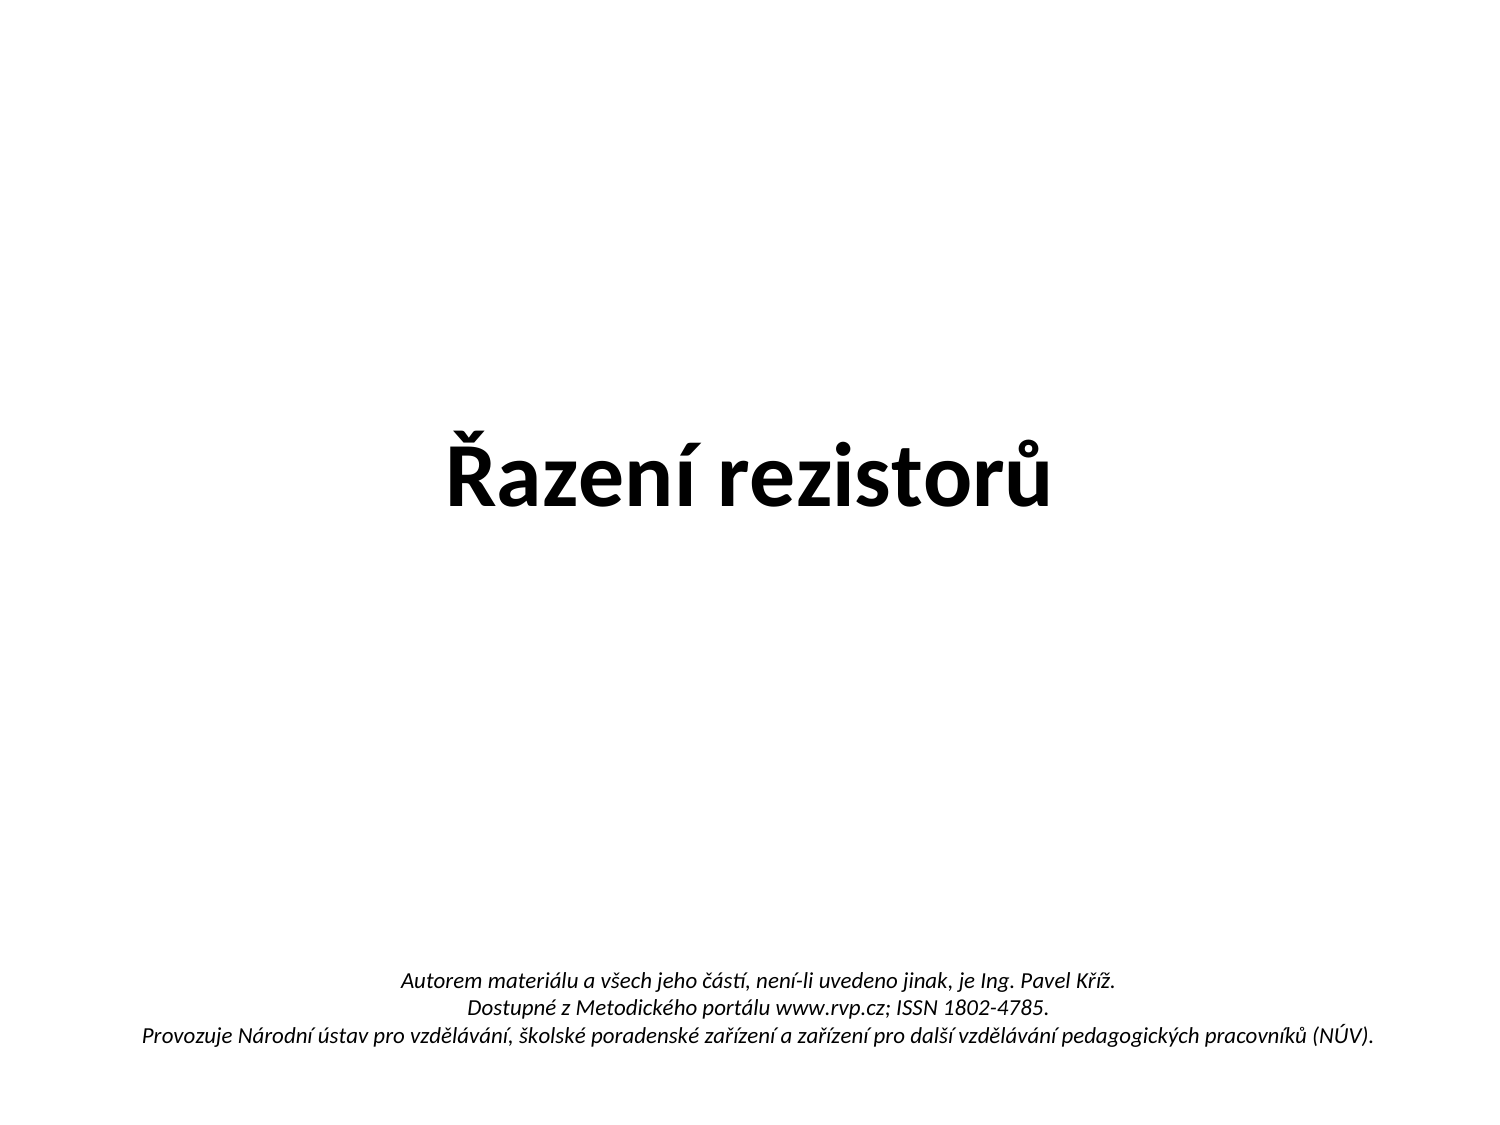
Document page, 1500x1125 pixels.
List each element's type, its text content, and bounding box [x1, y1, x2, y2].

text_box Autorem materiálu a všech jeho částí, není-li uvedeno jinak, je Ing. Pavel Kříž. Dostupné z Metodického portálu www.rvp.cz; ISSN 1802-4785. Provozuje Národní ústav pro vzdělávání, školské poradenské zařízení a zařízení pro další vzdělávání pedagogických pracovníků (NÚV). [123, 957, 1395, 1056]
title Řazení rezistorů [112, 349, 1388, 591]
